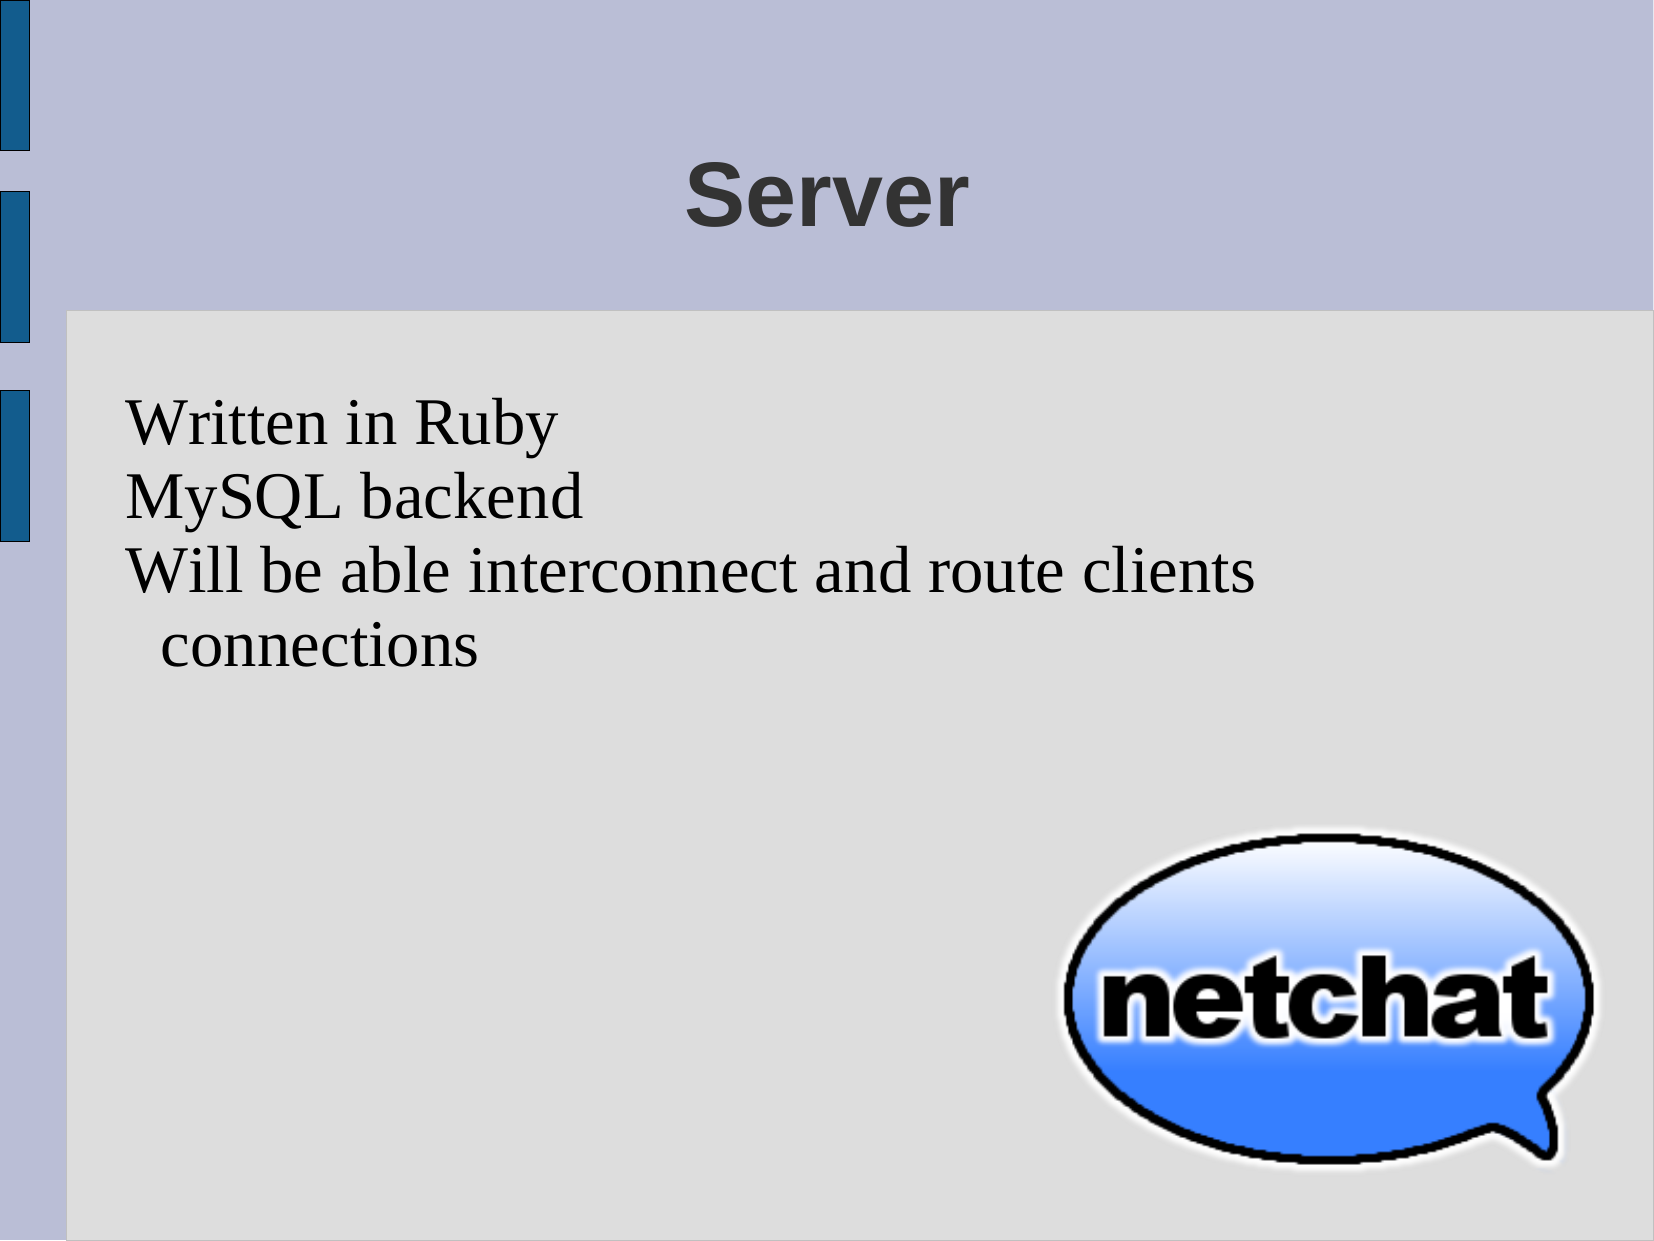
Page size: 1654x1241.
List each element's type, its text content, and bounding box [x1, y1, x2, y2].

picture [1050, 824, 1613, 1200]
subtitle Written in Ruby MySQL backend Will be able interconnect and route clients connections [125, 150, 1538, 917]
title Server [121, 98, 1534, 291]
